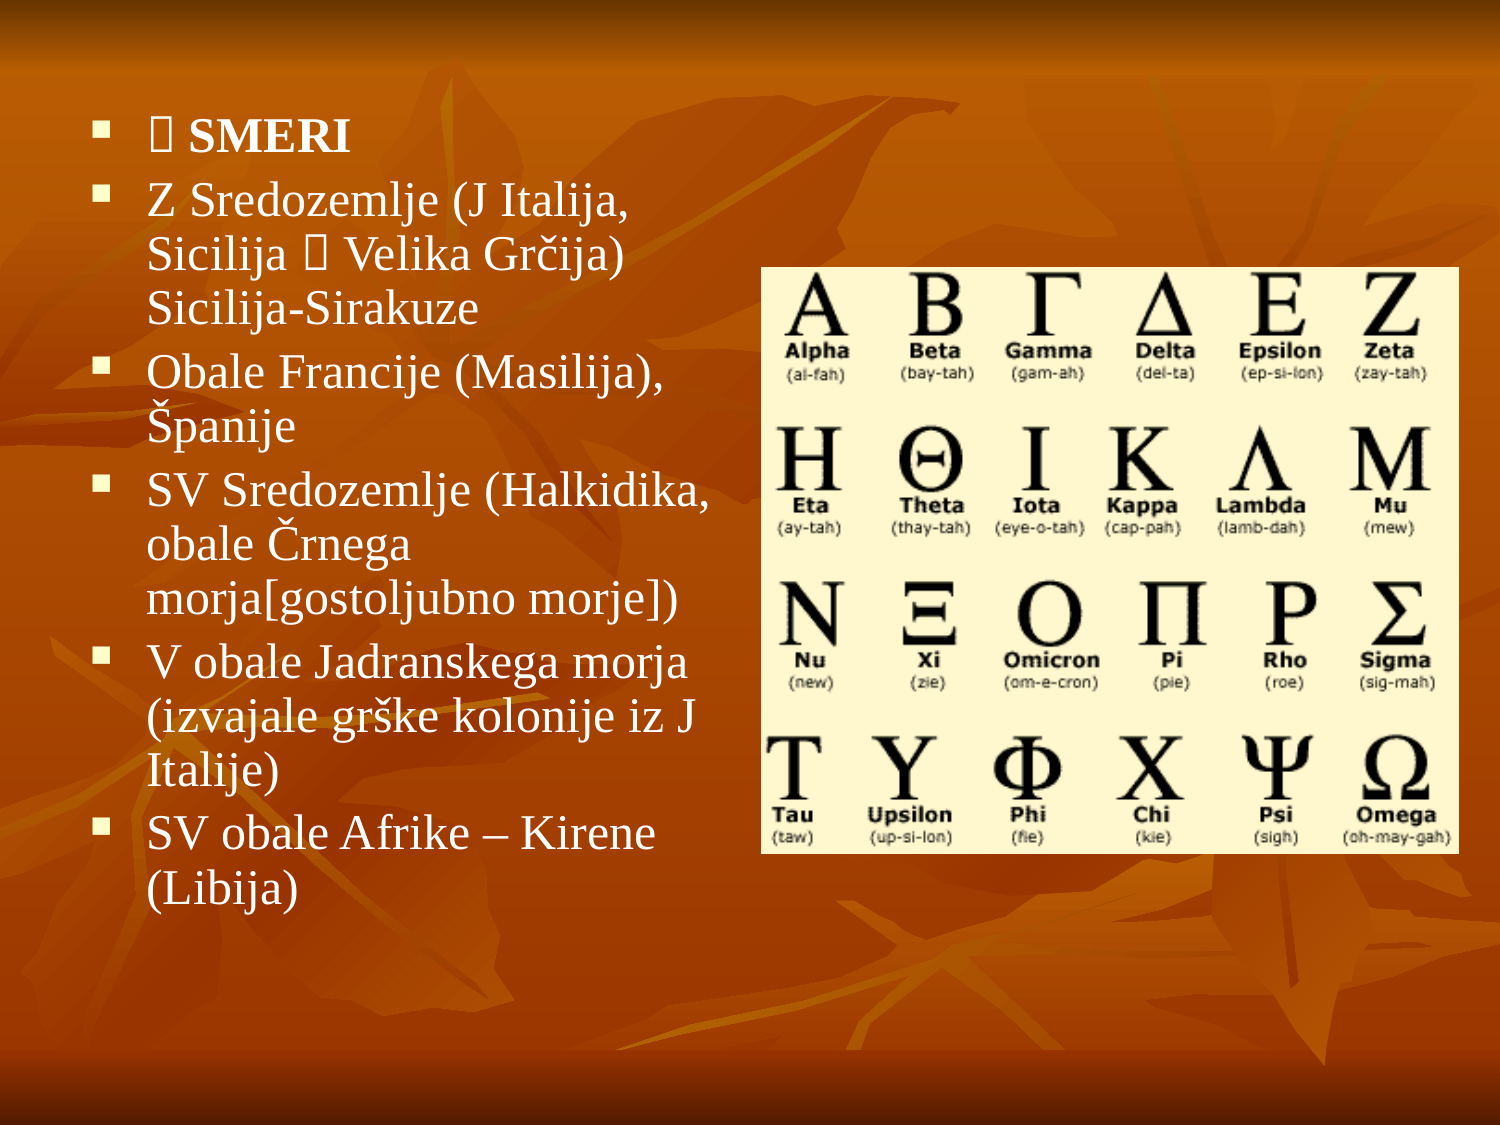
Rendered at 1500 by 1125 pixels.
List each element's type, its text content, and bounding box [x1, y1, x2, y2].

list  SMERI Z Sredozemlje (J Italija, Sicilija  Velika Grčija) Sicilija-Sirakuze Obale Francije (Masilija), Španije SV Sredozemlje (Halkidika, obale Črnega morja[gostoljubno morje]) V obale Jadranskega morja (izvajale grške kolonije iz J Italije) SV obale Afrike – Kirene (Libija) [75, 101, 738, 1005]
picture [761, 267, 1459, 854]
